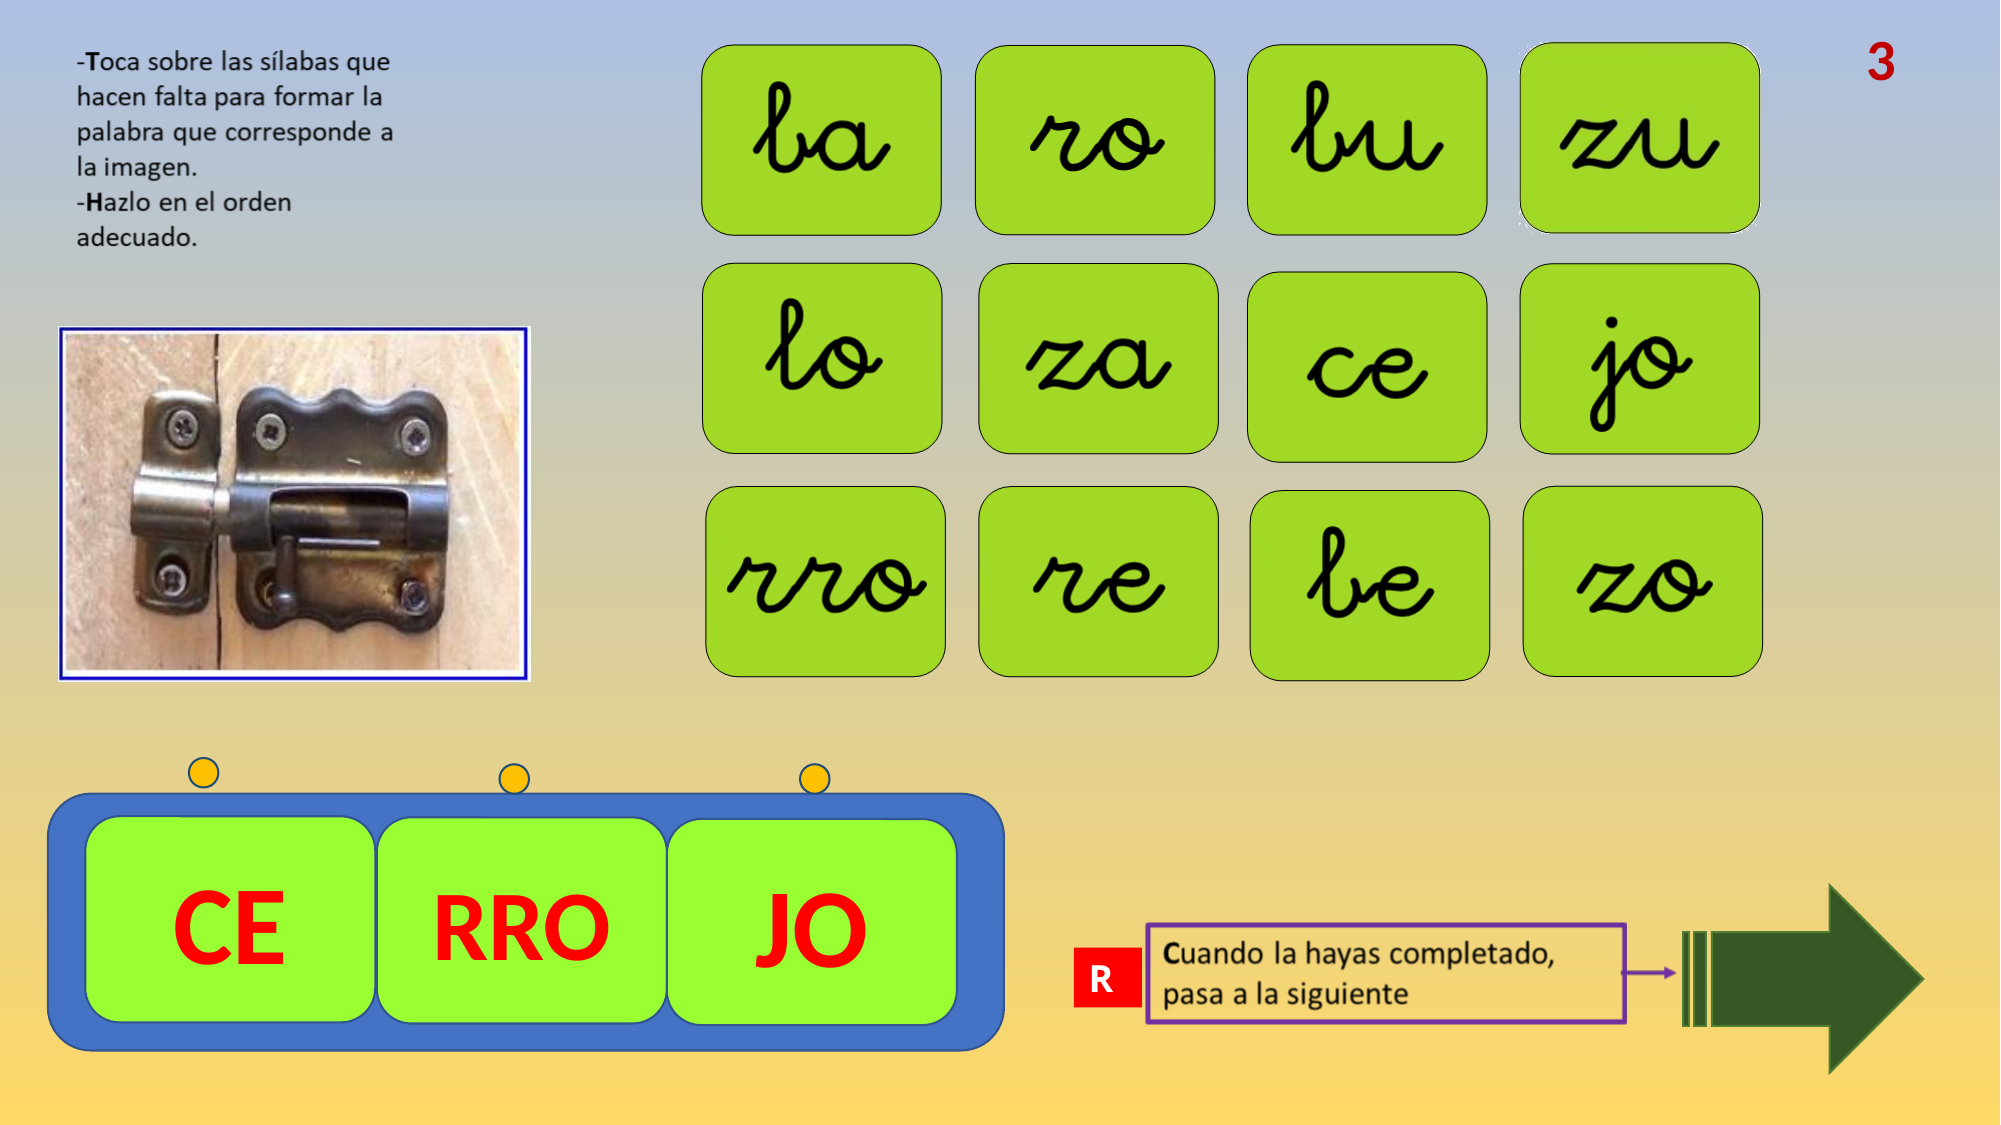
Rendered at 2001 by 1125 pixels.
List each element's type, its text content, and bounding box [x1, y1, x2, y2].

picture [974, 44, 1216, 237]
picture [978, 485, 1220, 678]
text_box [188, 757, 219, 788]
picture [1519, 42, 1761, 234]
picture [705, 485, 947, 678]
picture [1522, 485, 1764, 678]
picture [58, 34, 431, 272]
picture [701, 262, 943, 455]
picture [1141, 921, 1691, 1034]
text_box [1694, 932, 1707, 1026]
text_box JO [666, 818, 957, 1026]
text_box 3 [1851, 14, 1953, 100]
picture [1249, 489, 1491, 682]
picture [701, 44, 943, 236]
text_box [47, 764, 1004, 1051]
text_box [1711, 885, 1924, 1073]
text_box RRO [376, 817, 667, 1024]
picture [1519, 263, 1761, 455]
picture [1246, 44, 1488, 236]
picture [1246, 271, 1488, 463]
text_box R [1073, 947, 1141, 1008]
picture [58, 326, 531, 682]
picture [978, 262, 1220, 455]
text_box CE [85, 816, 376, 1023]
